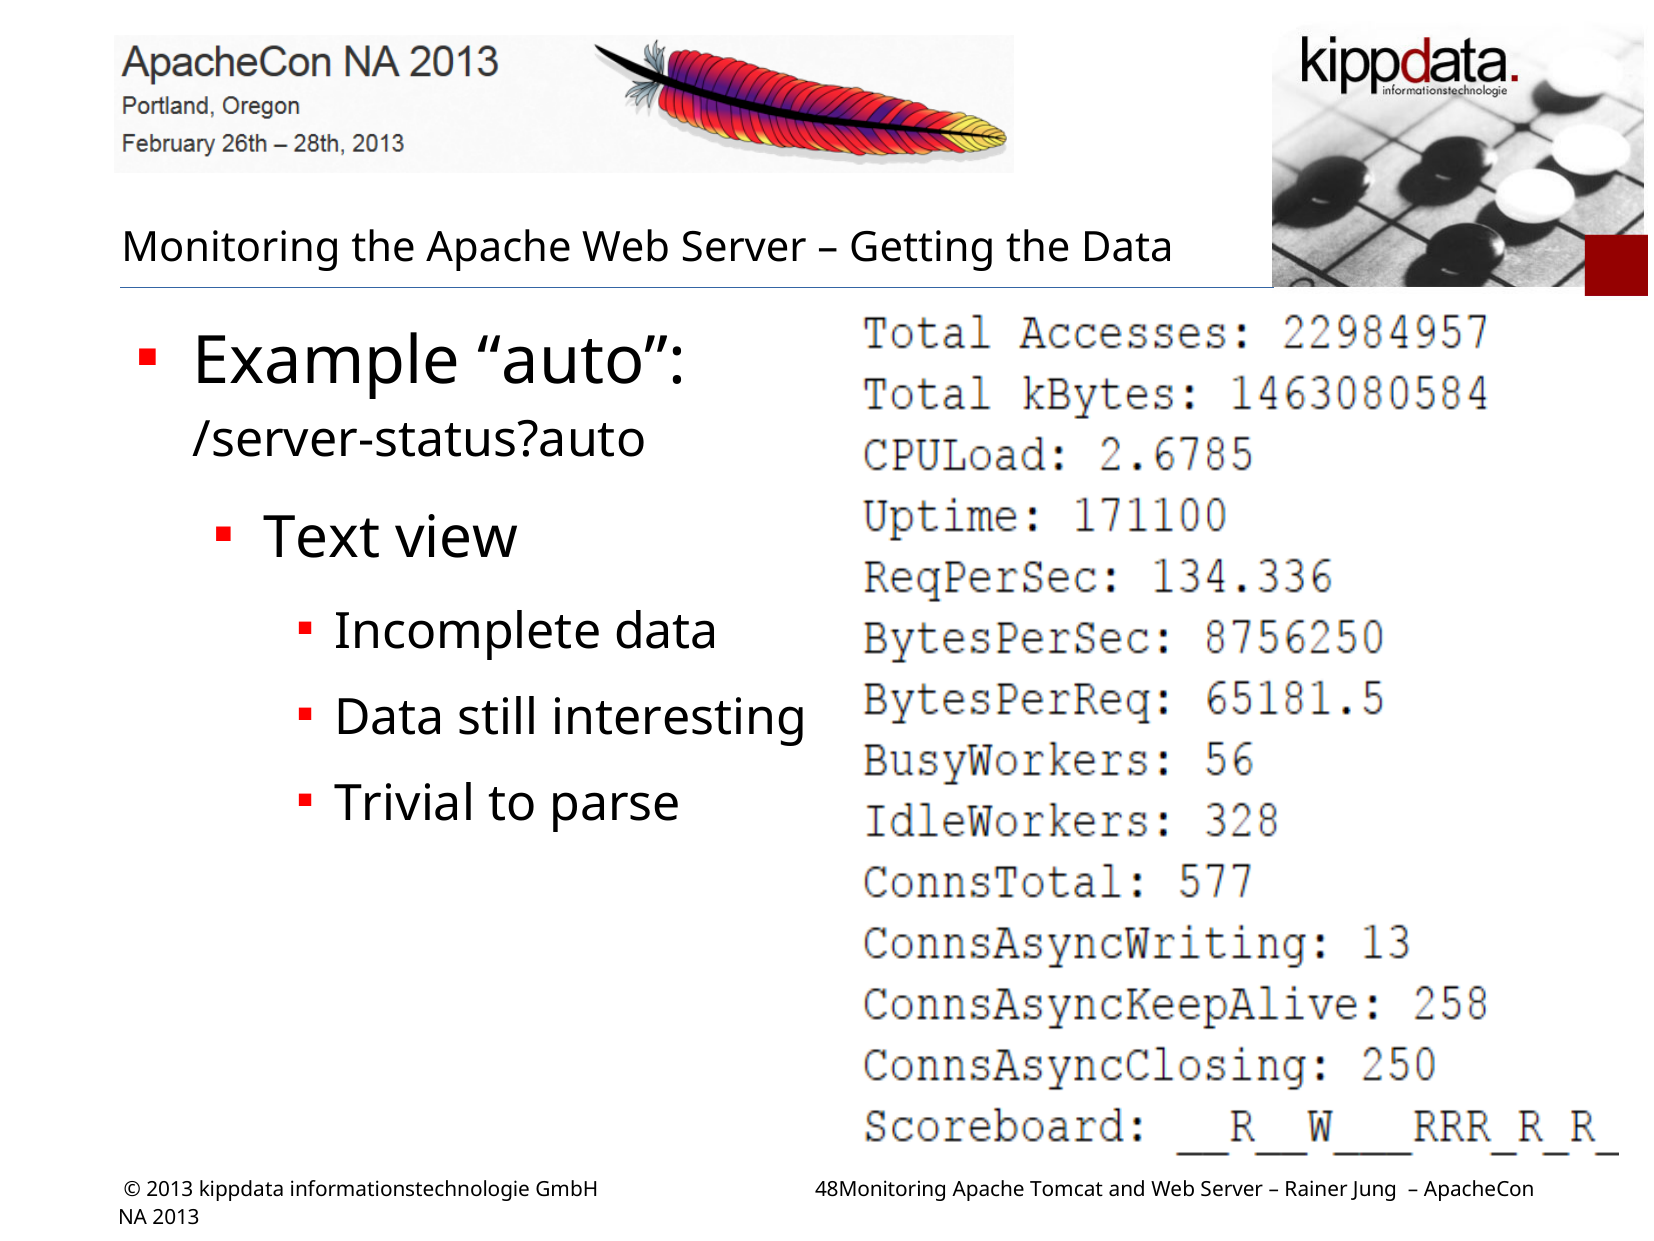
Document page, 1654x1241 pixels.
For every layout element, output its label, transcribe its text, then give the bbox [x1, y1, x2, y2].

list Example “auto”: /server-status?auto Text view Incomplete data Data still interesting Trivial to parse [121, 312, 850, 775]
picture [114, 35, 1014, 173]
title Monitoring the Apache Web Server – Getting the Data [121, 204, 1242, 286]
picture [850, 304, 1619, 1177]
picture [1272, 5, 1648, 302]
